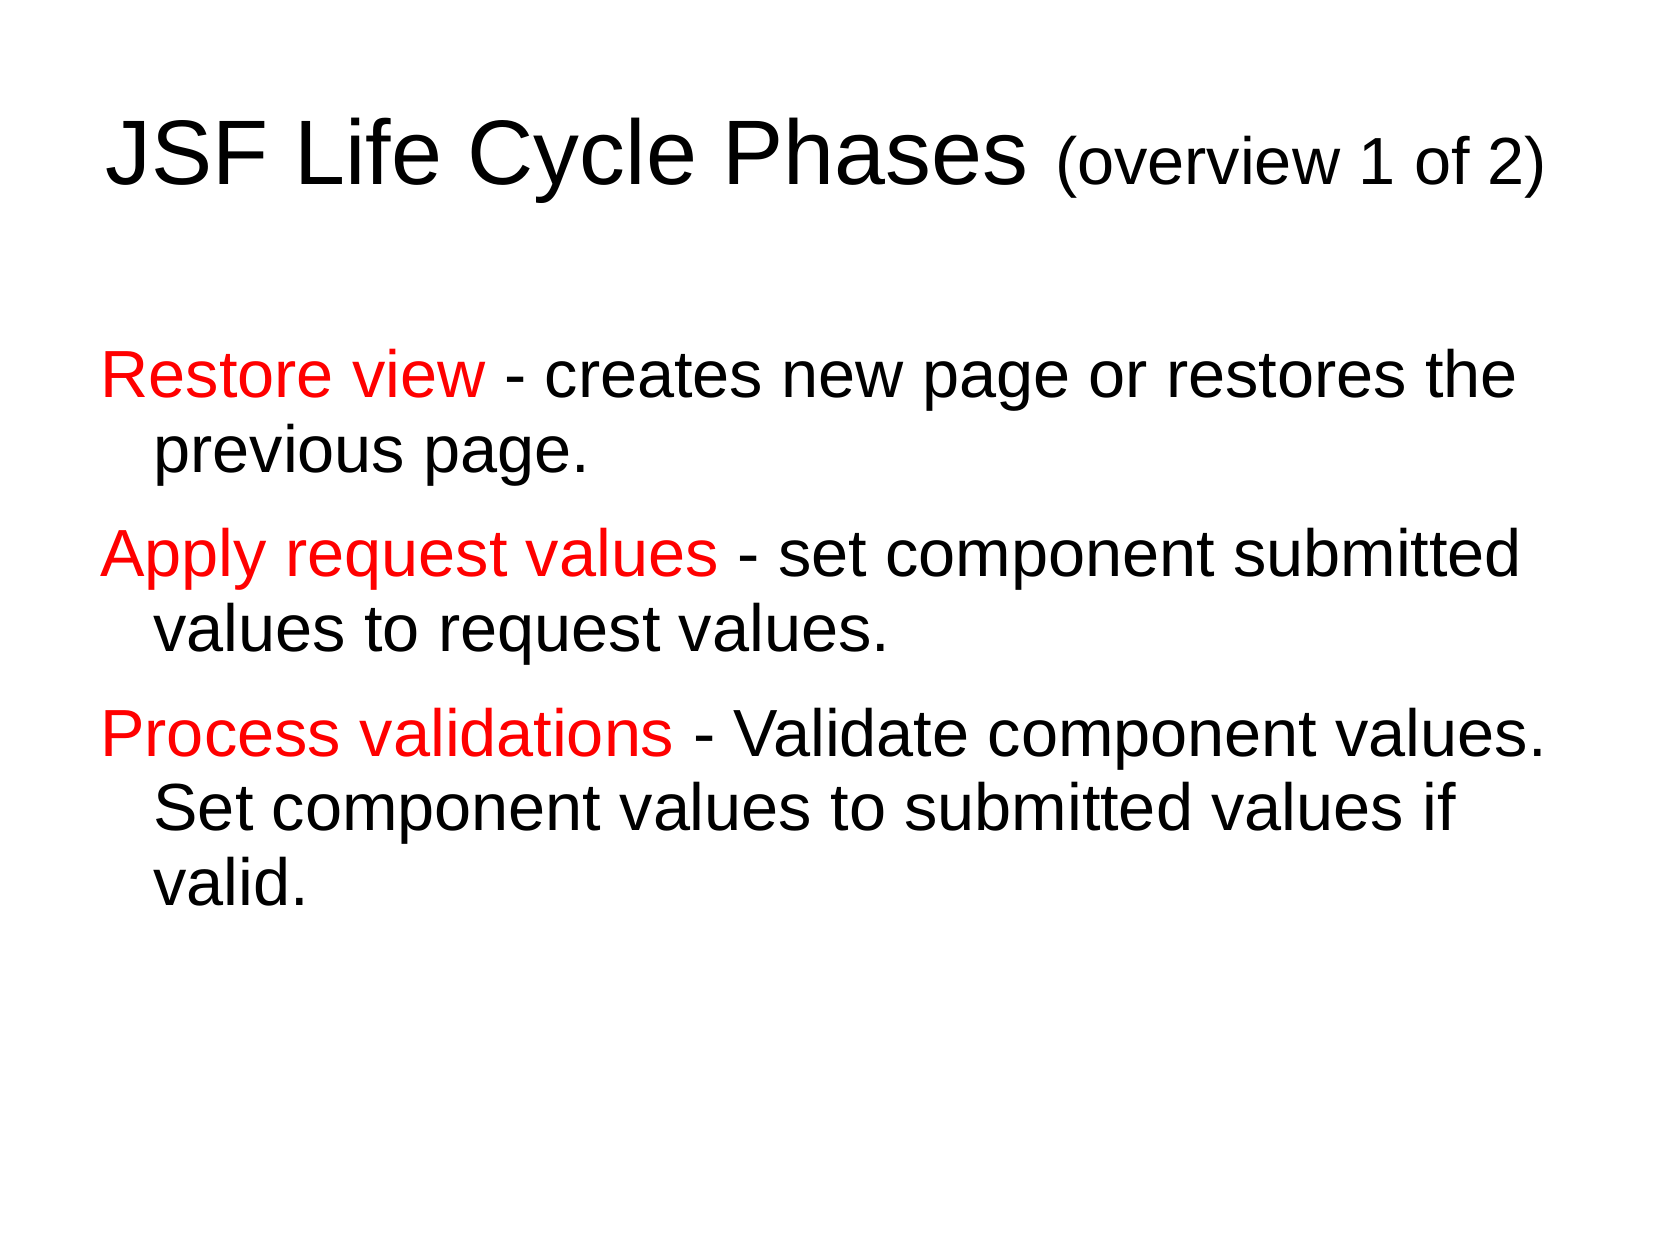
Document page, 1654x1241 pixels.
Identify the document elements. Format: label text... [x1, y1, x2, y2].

list Restore view - creates new page or restores the previous page. Apply request values - set component submitted values to request values. Process validations - Validate component values. Set component values to submitted values if valid. [82, 337, 1571, 1142]
title JSF Life Cycle Phases (overview 1 of 2) [82, 56, 1571, 250]
